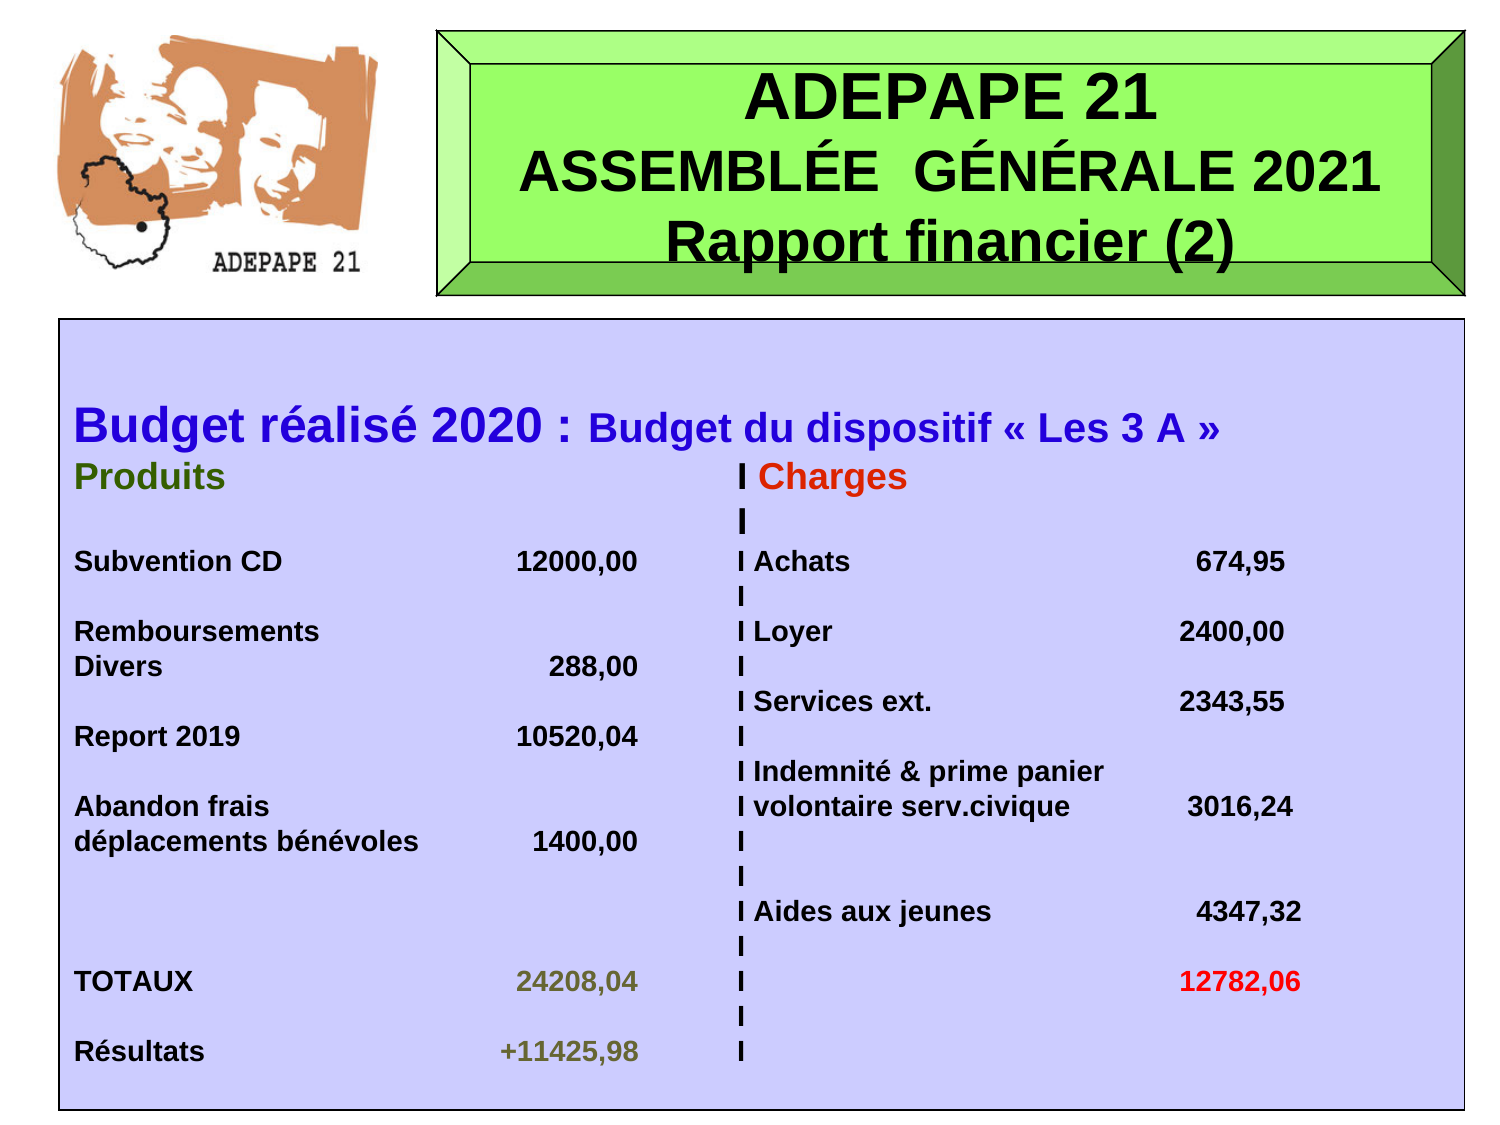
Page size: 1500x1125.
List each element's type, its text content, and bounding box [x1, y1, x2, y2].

text_box ADEPAPE 21 ASSEMBLÉE GÉNÉRALE 2021 Rapport financier (2) [471, 64, 1431, 262]
text_box Budget réalisé 2020 : Budget du dispositif « Les 3 A » Produits I Charges I I Subvention CD 12000,00 I Achats 674,95 I Remboursements I Loyer 2400,00 Divers 288,00 I I Services ext. 2343,55 Report 2019 10520,04 I I Indemnité & prime panier Abandon frais I volontaire serv.civique 3016,24 déplacements bénévoles 1400,00 I I I Aides aux jeunes 4347,32 I TOTAUX 24208,04 I 12782,06 I Résultats +11425,98 I [59, 318, 1465, 1111]
picture [53, 35, 378, 273]
